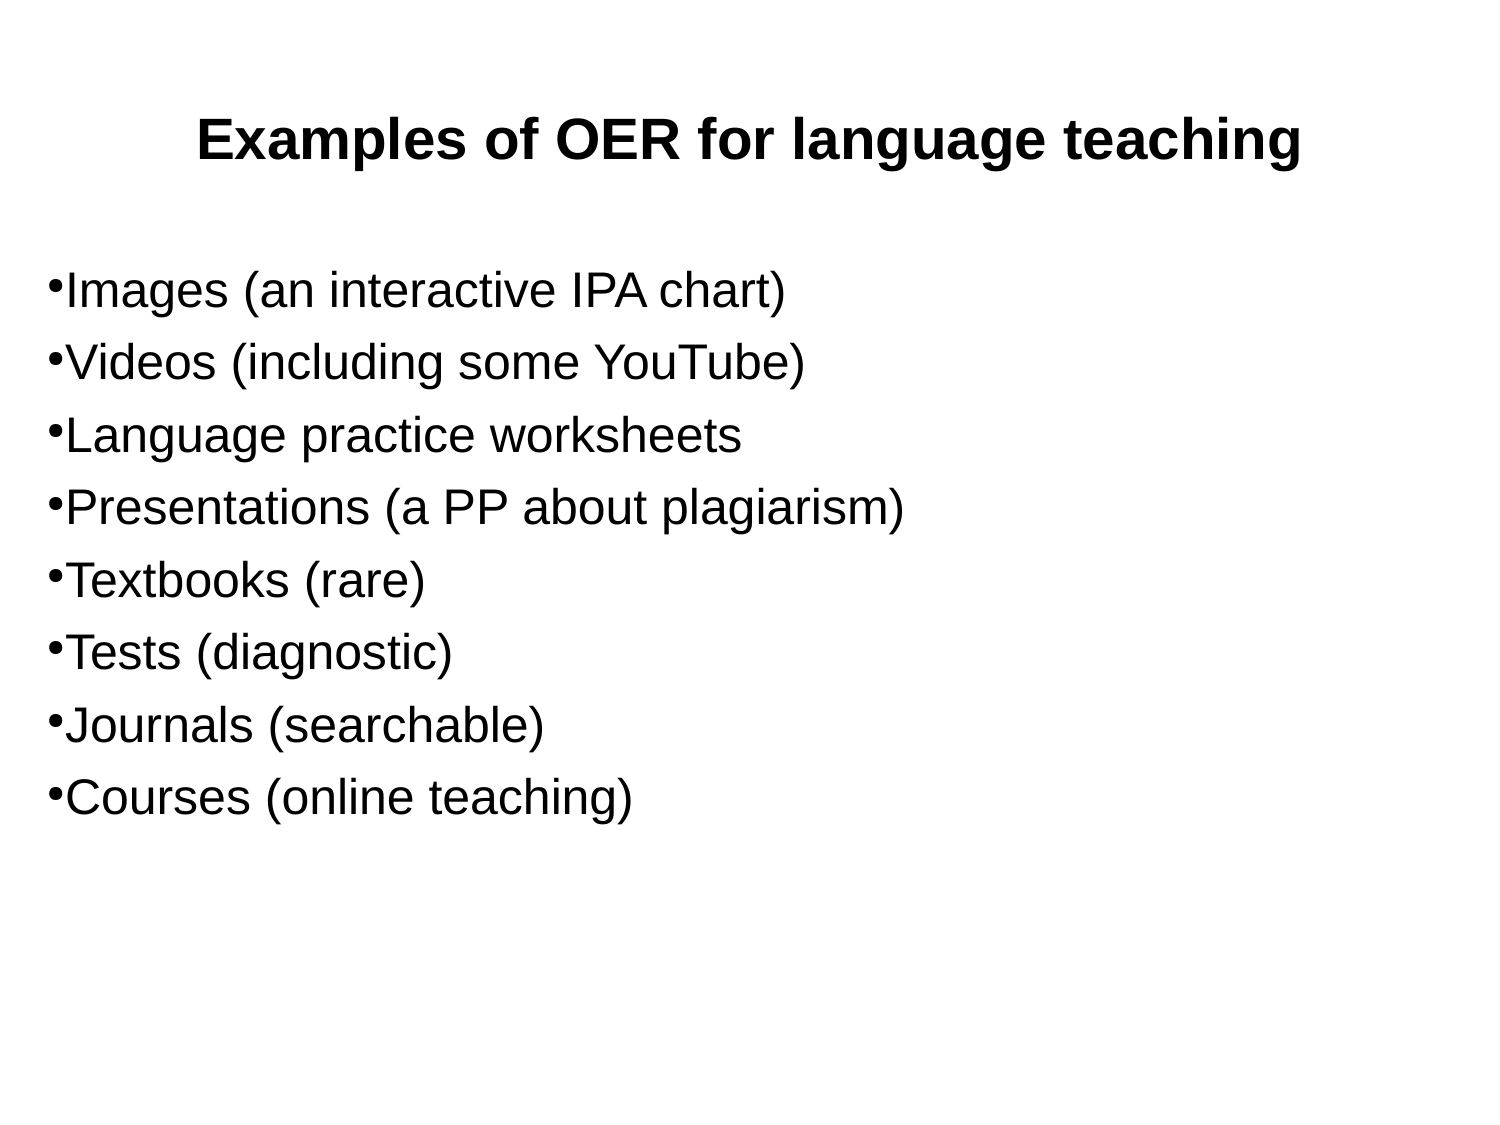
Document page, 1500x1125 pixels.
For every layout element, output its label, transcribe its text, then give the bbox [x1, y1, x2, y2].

list Images (an interactive IPA chart) Videos (including some YouTube) Language practice worksheets Presentations (a PP about plagiarism) Textbooks (rare) Tests (diagnostic) Journals (searchable) Courses (online teaching) [31, 177, 1382, 920]
title Examples of OER for language teaching [75, 42, 1425, 231]
